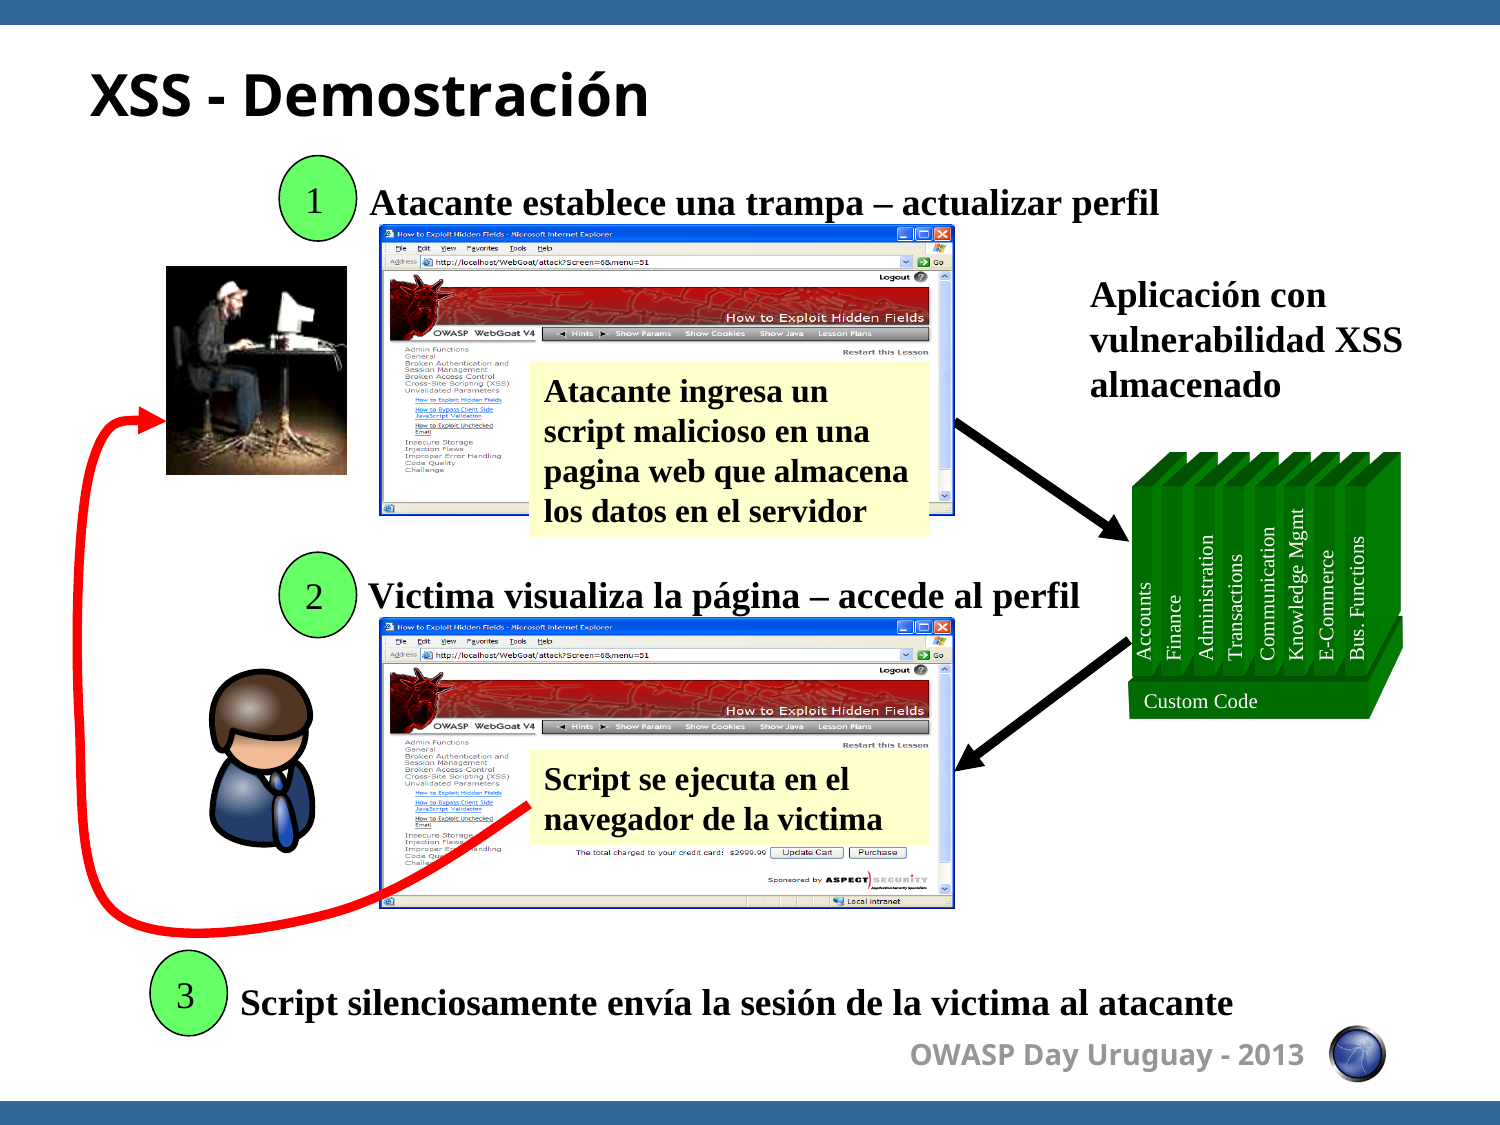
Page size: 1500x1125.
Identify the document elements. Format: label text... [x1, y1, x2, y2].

title XSS - Demostración [75, 28, 1426, 159]
text_box Script se ejecuta en el navegador de la victima [529, 749, 930, 845]
picture [165, 662, 373, 871]
text_box 3 [150, 950, 225, 1036]
text_box 2 [279, 552, 355, 638]
picture [379, 224, 955, 516]
picture [166, 266, 347, 475]
text_box Victima visualiza la página – accede al perfil [352, 563, 1132, 608]
text_box Script silenciosamente envía la sesión de la victima al atacante [225, 970, 1263, 1015]
text_box Atacante ingresa un script malicioso en una pagina web que almacena los datos en el servidor [529, 361, 930, 537]
text_box Atacante establece una trampa – actualizar perfil [354, 170, 1205, 215]
picture [379, 617, 955, 909]
text_box 1 [279, 155, 357, 242]
picture [1325, 1024, 1388, 1083]
text_box Aplicación con vulnerabilidad XSS almacenado [1074, 262, 1463, 450]
